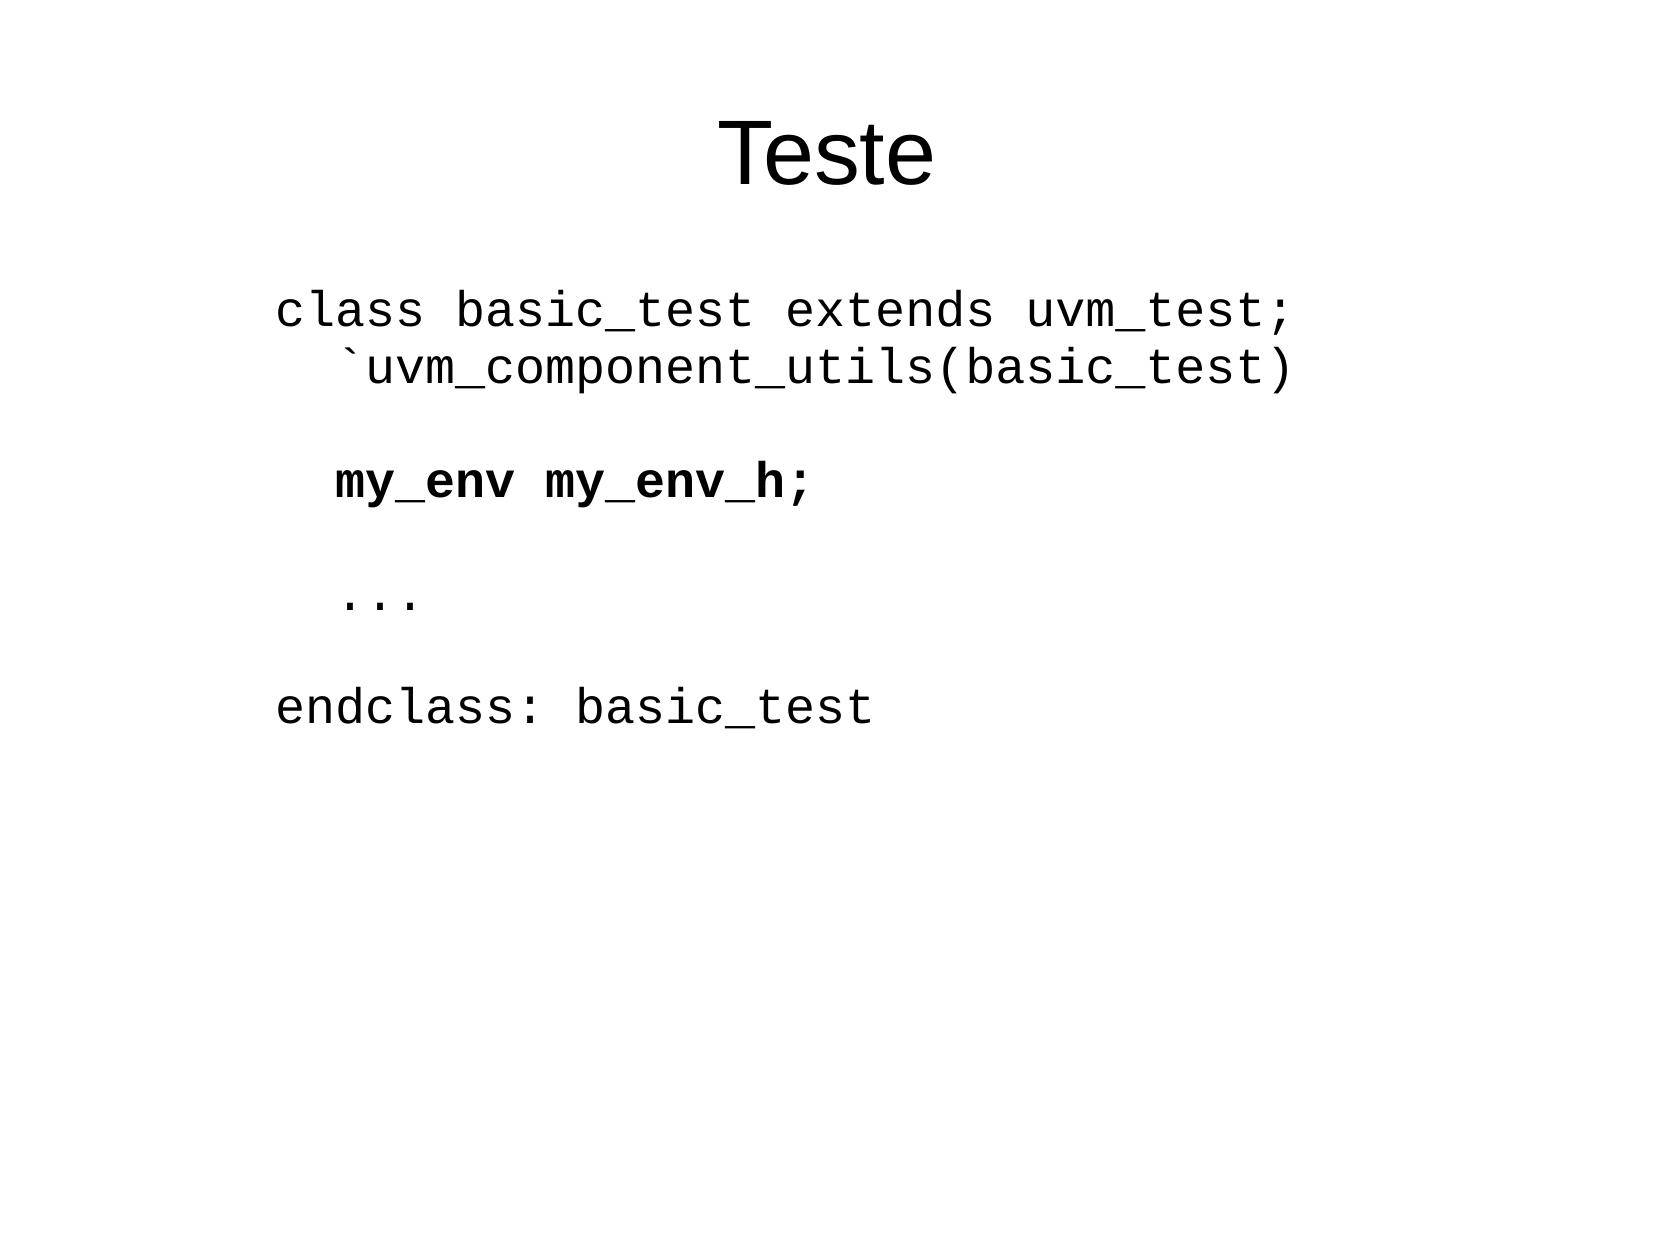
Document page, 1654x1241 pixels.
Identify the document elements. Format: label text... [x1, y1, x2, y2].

title Teste [82, 49, 1571, 257]
list class basic_test extends uvm_test; `uvm_component_utils(basic_test) my_env my_env_h; ... endclass: basic_test [275, 285, 1296, 1156]
